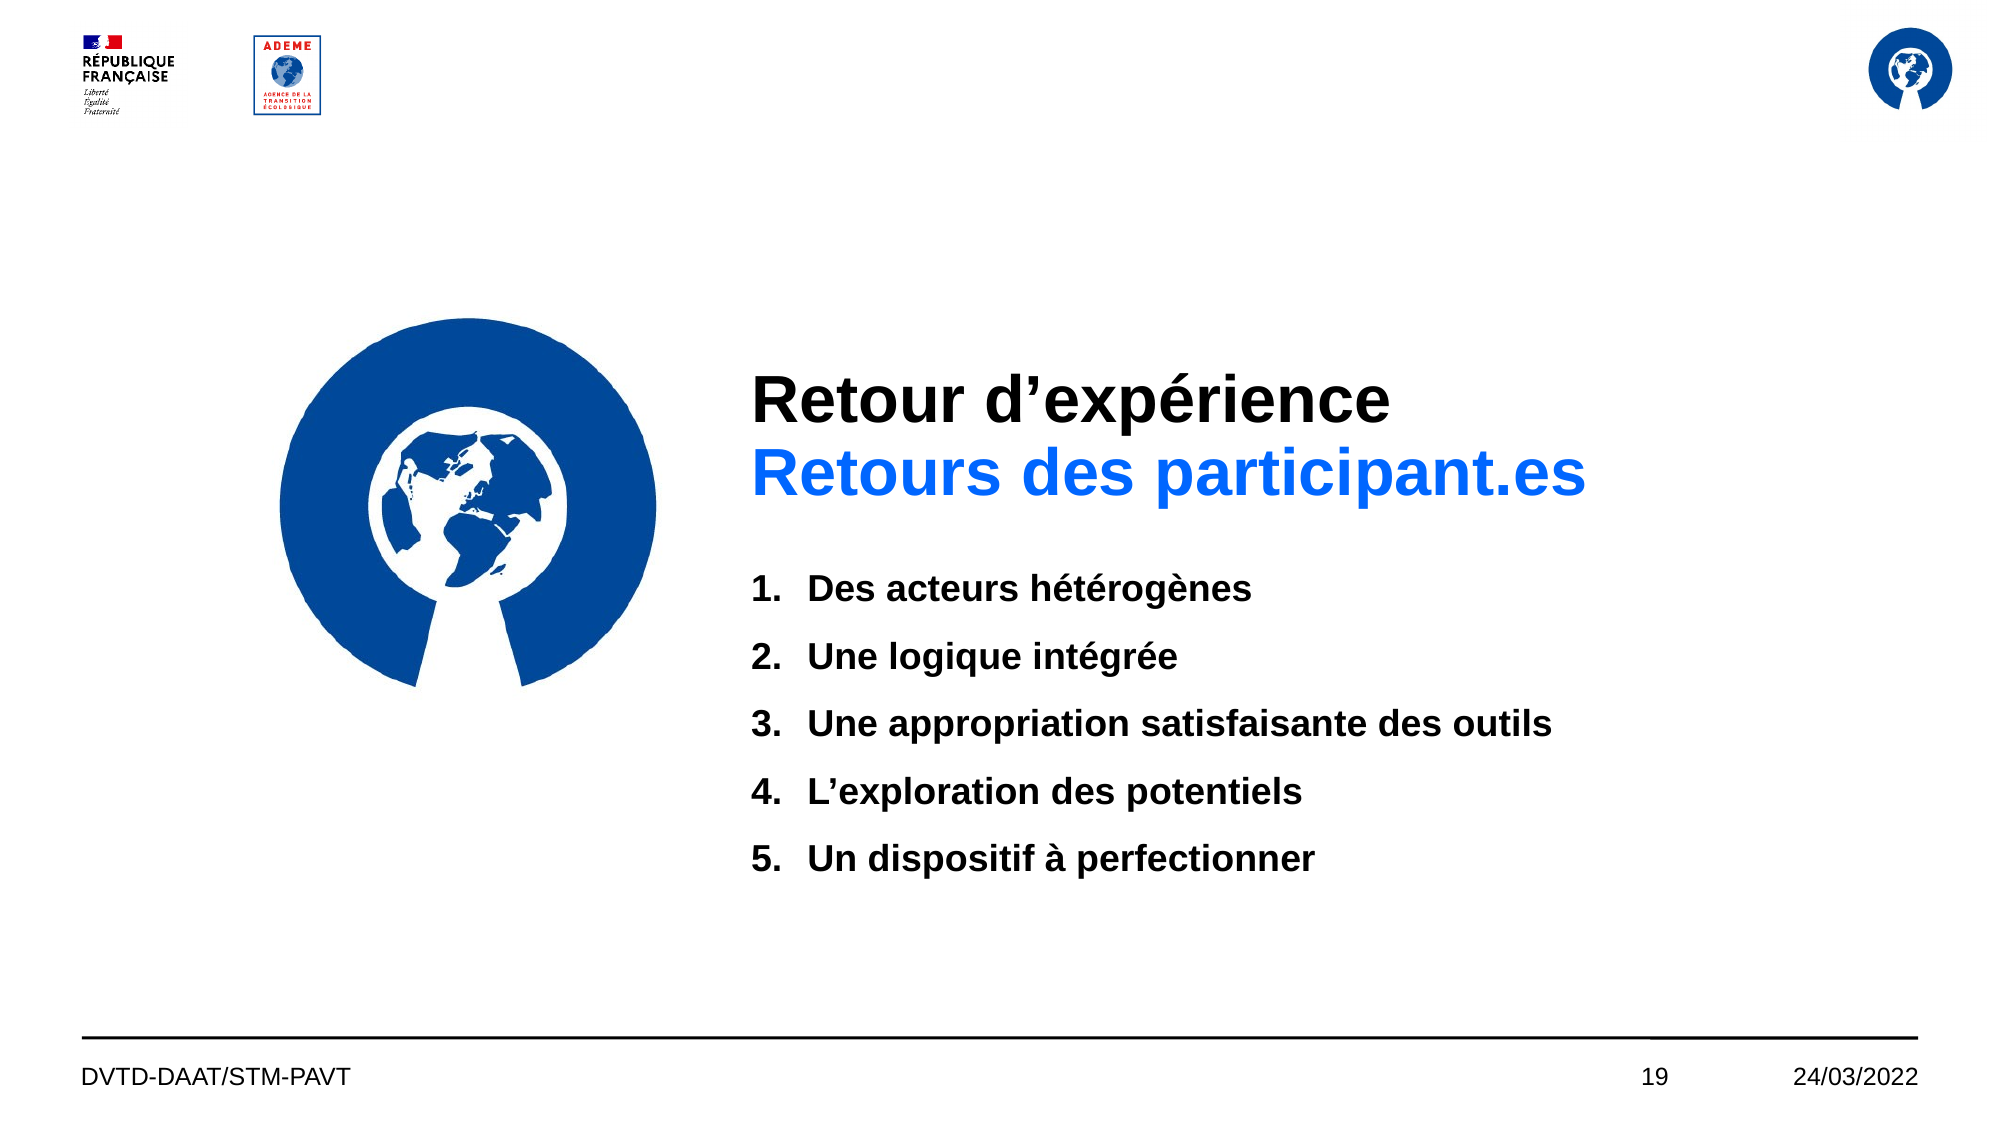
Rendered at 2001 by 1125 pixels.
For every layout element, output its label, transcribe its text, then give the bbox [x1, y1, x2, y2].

picture [69, 21, 188, 128]
picture [1840, 0, 1987, 142]
title Retour d’expérience Retours des participant.es [736, 299, 2000, 517]
text_box Des acteurs hétérogènes Une logique intégrée Une appropriation satisfaisante des outils L’exploration des potentiels Un dispositif à perfectionner [736, 534, 2000, 1125]
footer DVTD-DAAT/STM-PAVT [65, 1045, 736, 1105]
picture [244, 26, 330, 124]
picture [265, 308, 679, 706]
